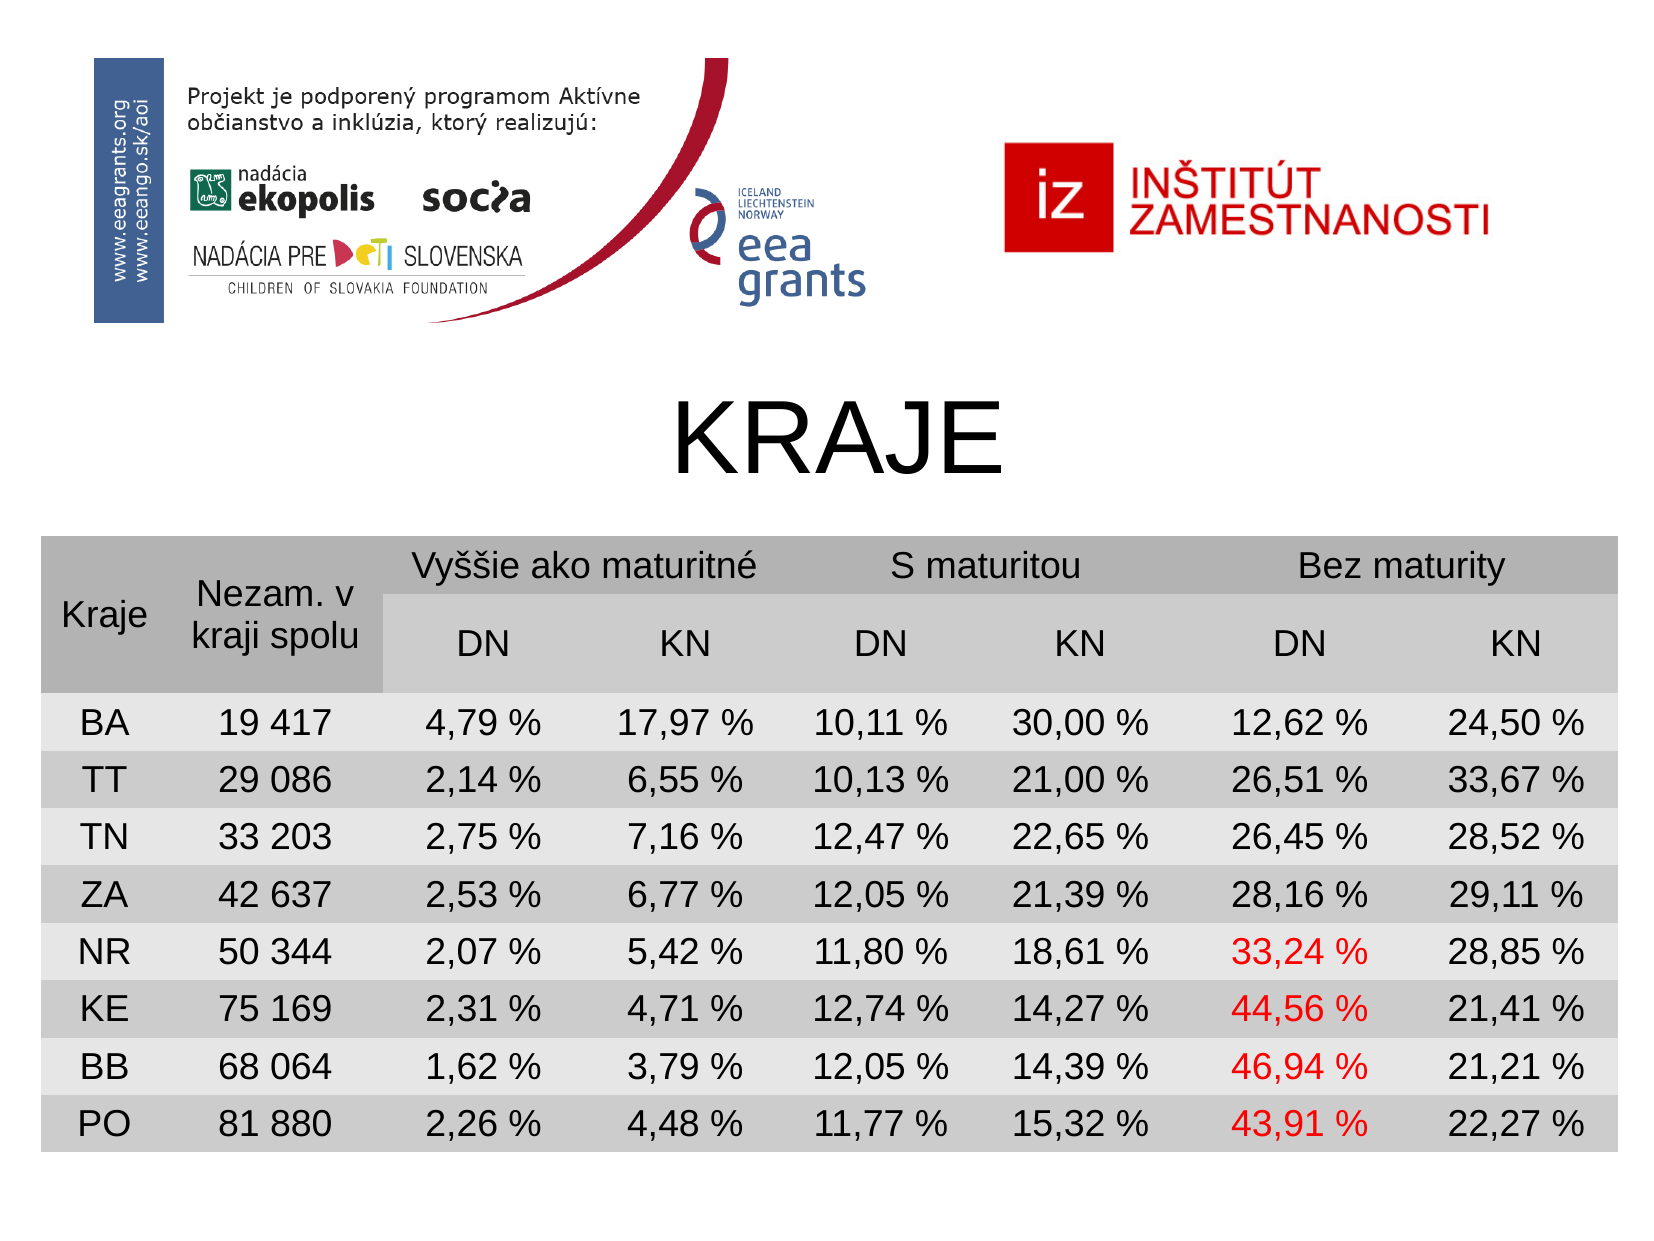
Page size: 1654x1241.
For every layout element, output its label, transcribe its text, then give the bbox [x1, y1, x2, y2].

subtitle KRAJE [94, 135, 1583, 536]
table_cell 19 417 [168, 693, 383, 751]
table_header Kraje [41, 536, 168, 693]
table_cell 22,27 % [1414, 1095, 1618, 1152]
table_cell 26,45 % [1185, 808, 1414, 865]
table_cell PO [41, 1095, 168, 1152]
table_cell TT [41, 751, 168, 808]
table_cell 46,94 % [1185, 1038, 1414, 1095]
table_cell 42 637 [168, 865, 383, 923]
table_cell 28,16 % [1185, 865, 1414, 923]
table_cell 28,52 % [1414, 808, 1618, 865]
table_cell 2,53 % [383, 865, 584, 923]
picture [944, 47, 1548, 343]
table_cell KE [41, 980, 168, 1038]
table_cell NR [41, 923, 168, 980]
table_cell 12,47 % [786, 808, 975, 865]
table_cell 21,21 % [1414, 1038, 1618, 1095]
table_cell 33 203 [168, 808, 383, 865]
table_cell KN [1414, 594, 1618, 693]
table_cell 75 169 [168, 980, 383, 1038]
table_cell 17,97 % [584, 693, 786, 751]
table_cell 30,00 % [975, 693, 1185, 751]
table_cell 18,61 % [975, 923, 1185, 980]
table_cell 81 880 [168, 1095, 383, 1152]
table_cell DN [1185, 594, 1414, 693]
table_cell 33,67 % [1414, 751, 1618, 808]
table_cell 2,14 % [383, 751, 584, 808]
table_cell 28,85 % [1414, 923, 1618, 980]
table_cell 50 344 [168, 923, 383, 980]
table_cell 6,55 % [584, 751, 786, 808]
table_header Bez maturity [1185, 536, 1618, 594]
table_cell 3,79 % [584, 1038, 786, 1095]
table_cell 10,13 % [786, 751, 975, 808]
table_cell 22,65 % [975, 808, 1185, 865]
table_cell 33,24 % [1185, 923, 1414, 980]
table_cell 12,05 % [786, 865, 975, 923]
table_cell TN [41, 808, 168, 865]
table_cell 6,77 % [584, 865, 786, 923]
table_cell 2,26 % [383, 1095, 584, 1152]
table_cell 44,56 % [1185, 980, 1414, 1038]
table_cell ZA [41, 865, 168, 923]
table_cell 12,74 % [786, 980, 975, 1038]
table_cell 2,31 % [383, 980, 584, 1038]
table_cell 21,00 % [975, 751, 1185, 808]
table_cell 21,39 % [975, 865, 1185, 923]
table_cell 1,62 % [383, 1038, 584, 1095]
table_header Nezam. v kraji spolu [168, 536, 383, 693]
table_header Vyššie ako maturitné [383, 536, 786, 594]
table_cell DN [786, 594, 975, 693]
picture [94, 58, 887, 324]
table_cell 68 064 [168, 1038, 383, 1095]
table_cell 12,62 % [1185, 693, 1414, 751]
table_cell 7,16 % [584, 808, 786, 865]
table_cell 2,75 % [383, 808, 584, 865]
table_cell DN [383, 594, 584, 693]
table_cell 11,80 % [786, 923, 975, 980]
table_cell BB [41, 1038, 168, 1095]
table_cell 24,50 % [1414, 693, 1618, 751]
table_cell 21,41 % [1414, 980, 1618, 1038]
table_cell 14,27 % [975, 980, 1185, 1038]
table_cell 12,05 % [786, 1038, 975, 1095]
table_cell 4,48 % [584, 1095, 786, 1152]
table_cell KN [584, 594, 786, 693]
table_cell 10,11 % [786, 693, 975, 751]
table_cell 14,39 % [975, 1038, 1185, 1095]
table_cell BA [41, 693, 168, 751]
table_cell 11,77 % [786, 1095, 975, 1152]
table_cell 29,11 % [1414, 865, 1618, 923]
table_cell 4,71 % [584, 980, 786, 1038]
table_cell 26,51 % [1185, 751, 1414, 808]
table_cell 29 086 [168, 751, 383, 808]
table_header S maturitou [786, 536, 1185, 594]
table_cell 5,42 % [584, 923, 786, 980]
table_cell 2,07 % [383, 923, 584, 980]
table_cell KN [975, 594, 1185, 693]
table_cell 15,32 % [975, 1095, 1185, 1152]
table_cell 43,91 % [1185, 1095, 1414, 1152]
table_cell 4,79 % [383, 693, 584, 751]
